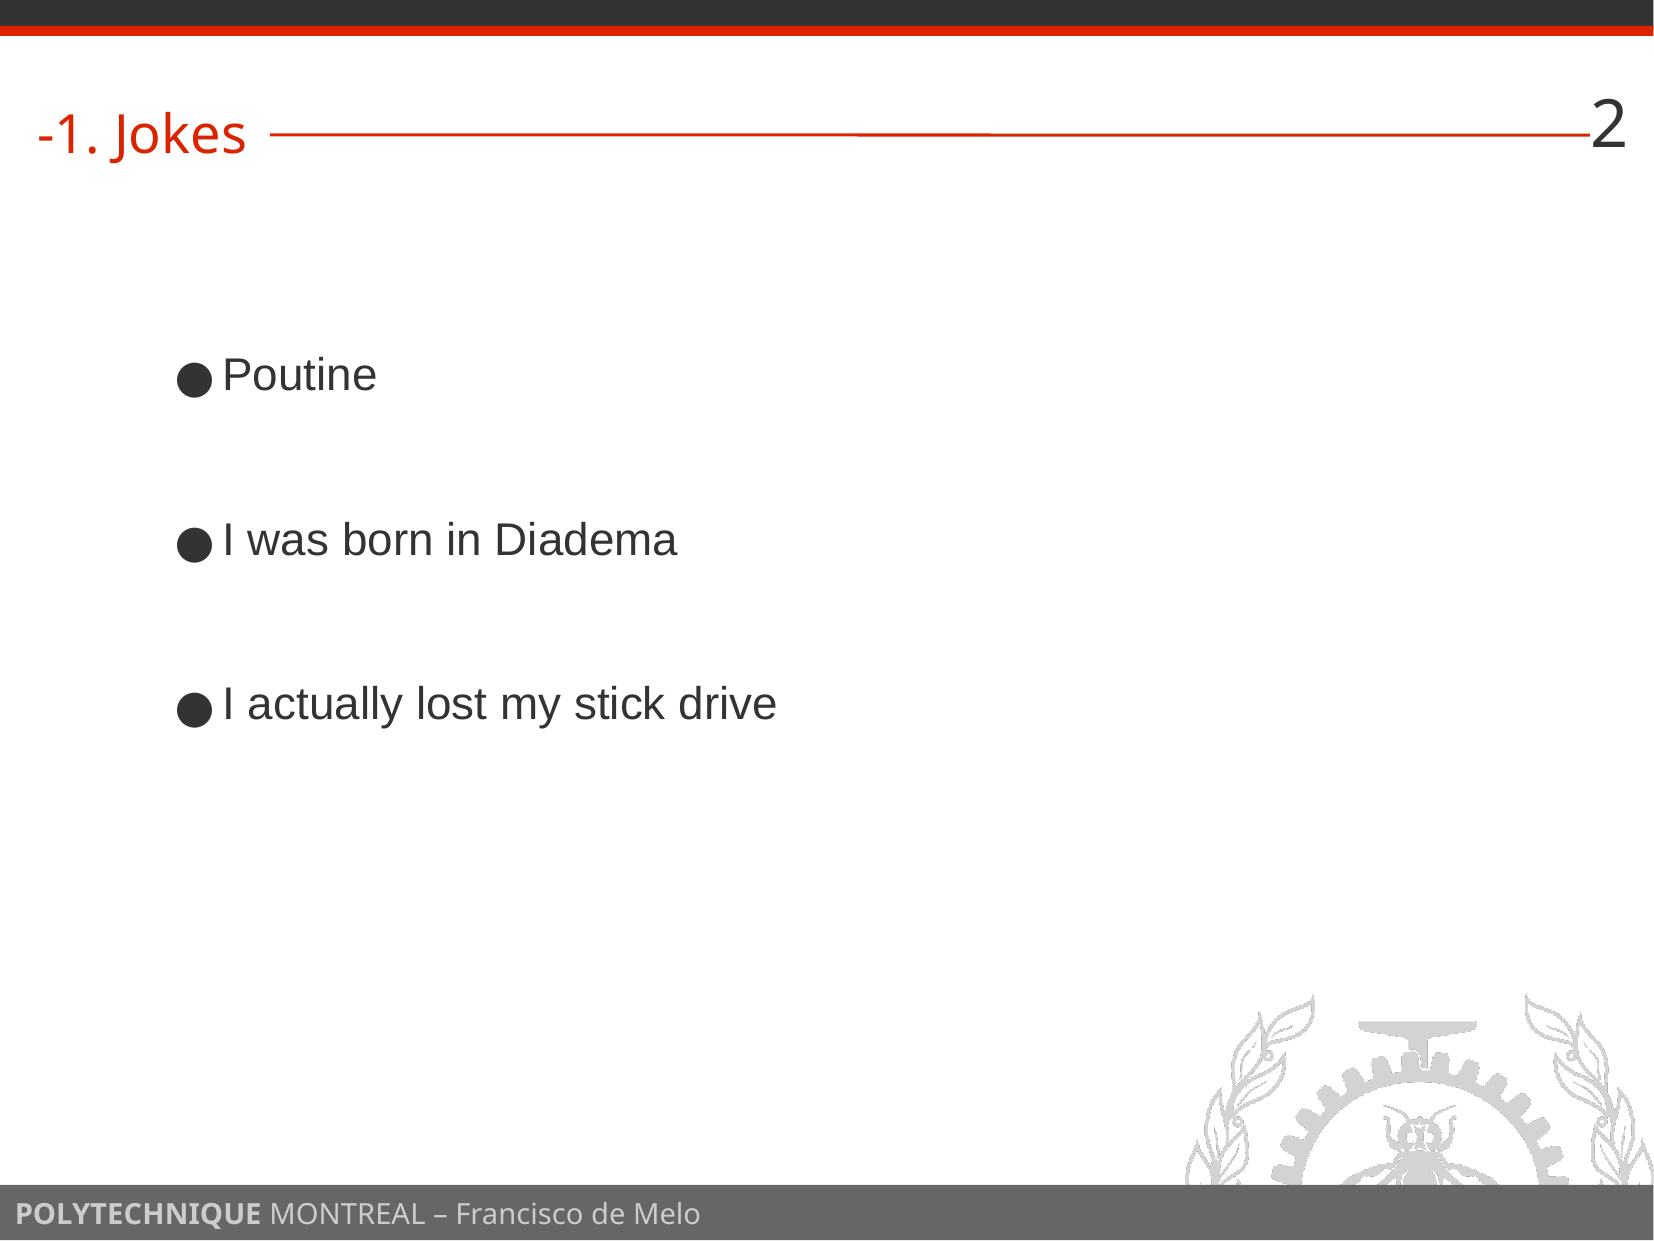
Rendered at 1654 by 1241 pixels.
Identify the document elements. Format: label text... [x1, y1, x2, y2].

text_box 2 [1589, 30, 1654, 173]
text_box POLYTECHNIQUE MONTREAL – Francisco de Melo [0, 1184, 1654, 1241]
text_box [0, 0, 1654, 36]
text_box -1. Jokes [22, 59, 491, 247]
text_box Poutine I was born in Diadema I actually lost my stick drive [151, 347, 1502, 1056]
picture [1185, 967, 1654, 1184]
